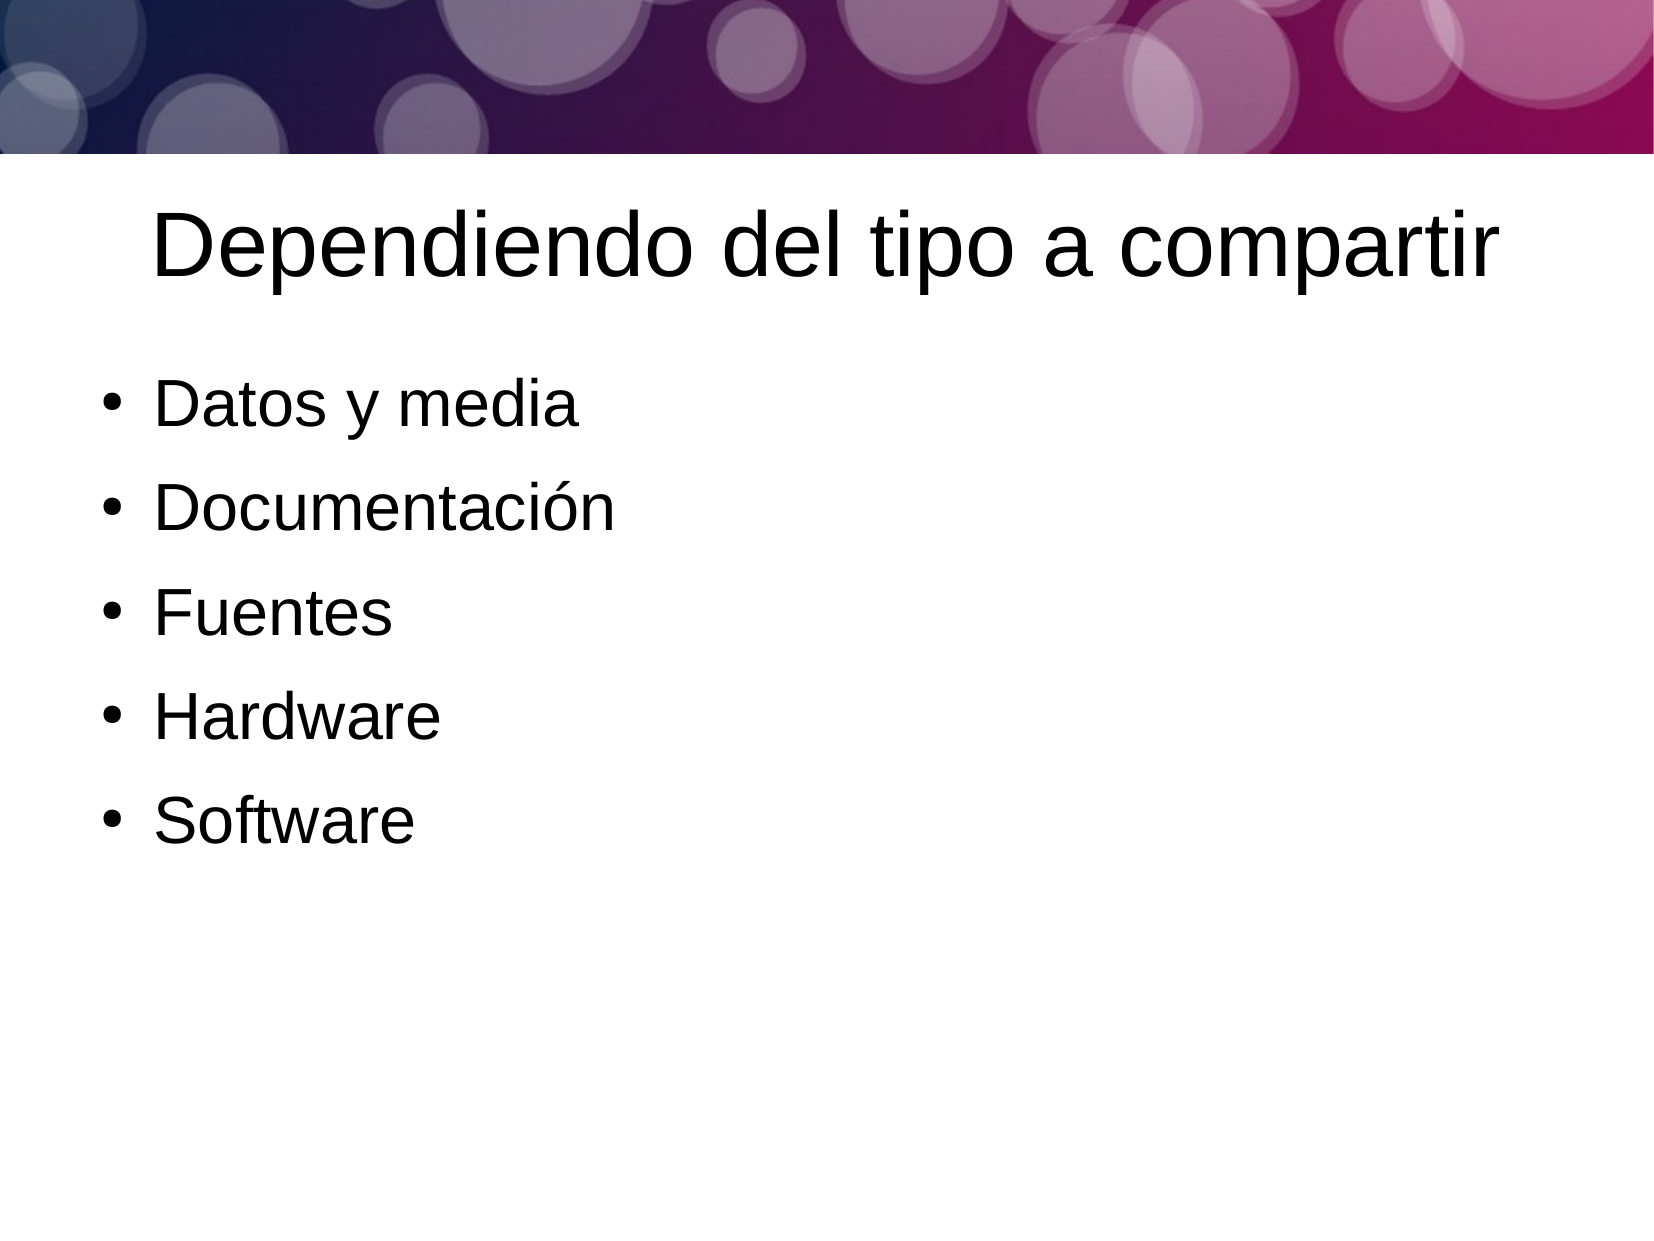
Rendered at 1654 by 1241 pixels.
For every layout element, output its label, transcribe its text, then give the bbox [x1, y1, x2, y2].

title Dependiendo del tipo a compartir [82, 159, 1571, 331]
picture [0, 0, 1654, 154]
list Datos y media Documentación Fuentes Hardware Software [82, 366, 1571, 1087]
